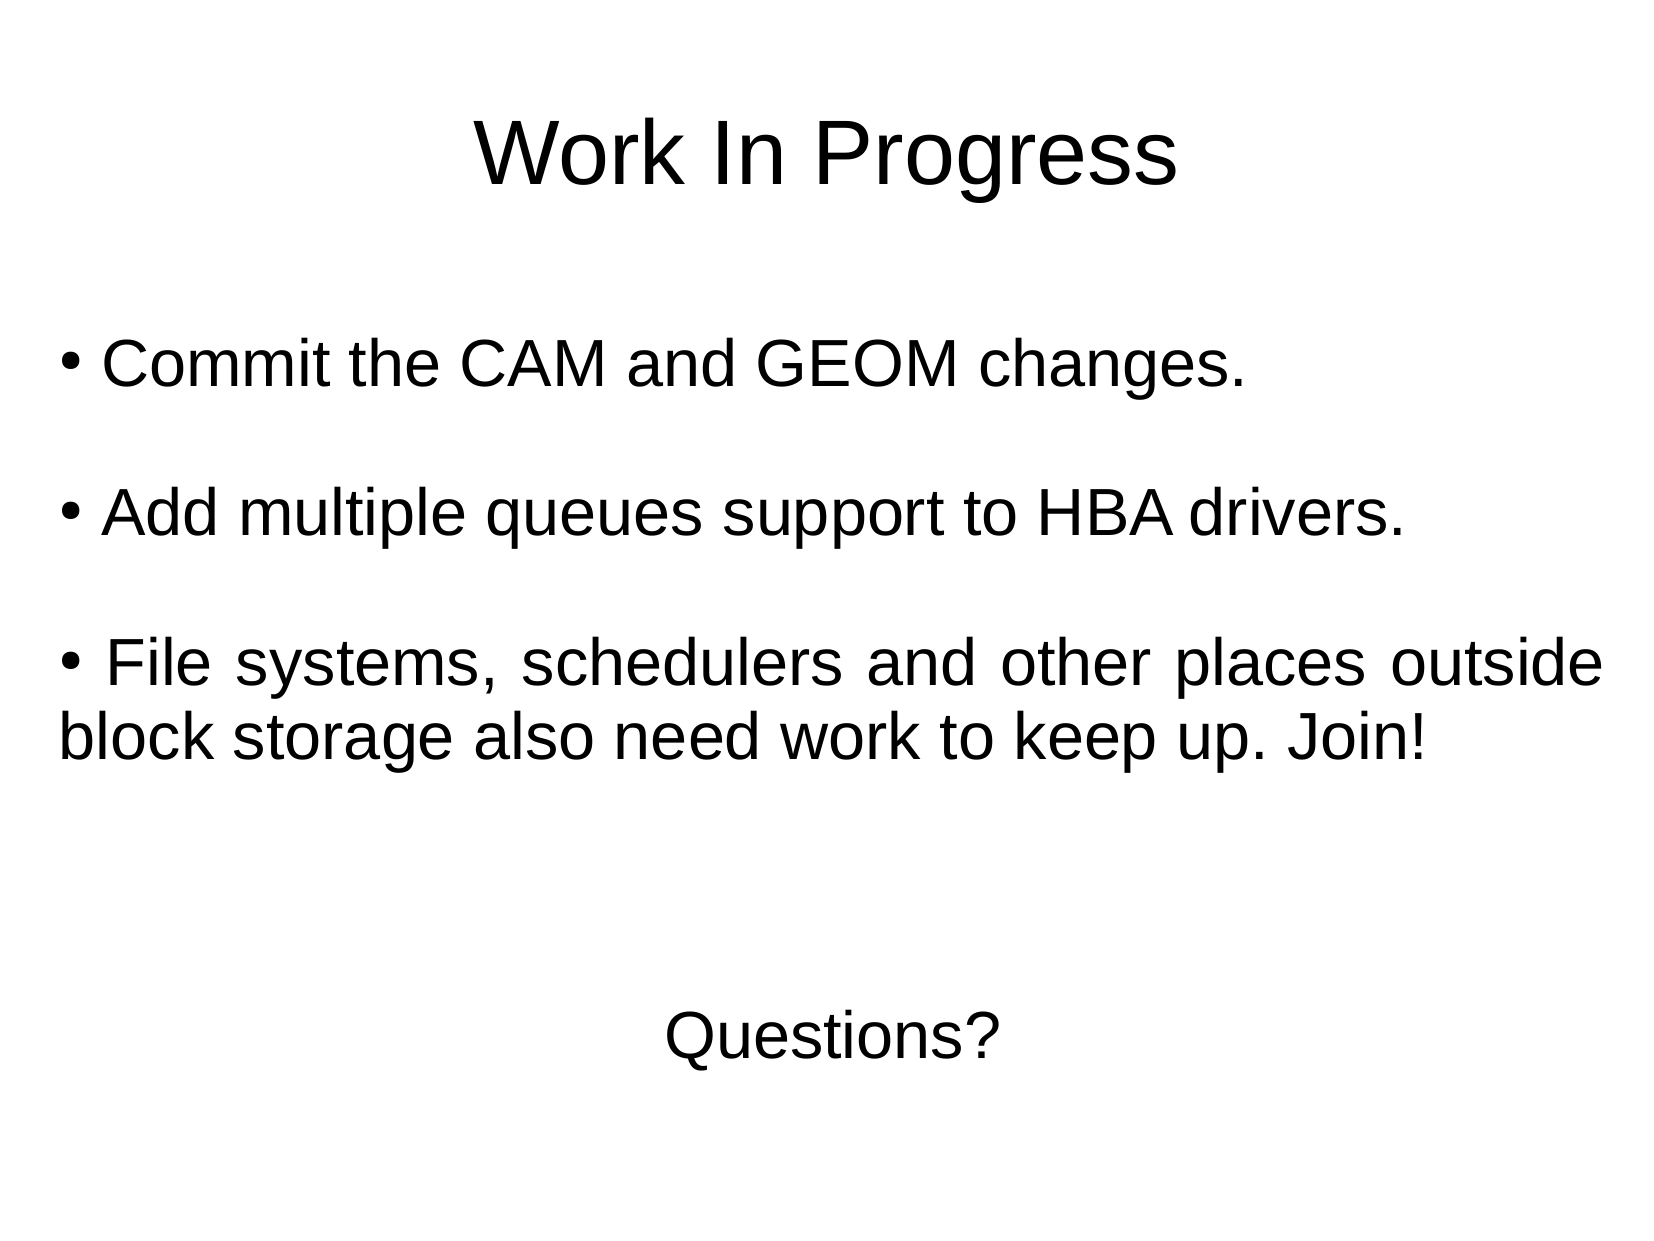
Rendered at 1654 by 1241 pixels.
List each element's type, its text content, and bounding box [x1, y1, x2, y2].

subtitle Commit the CAM and GEOM changes. Add multiple queues support to HBA drivers. File systems, schedulers and other places outside block storage also need work to keep up. Join! Questions? [59, 290, 1607, 1109]
title Work In Progress [82, 49, 1571, 257]
